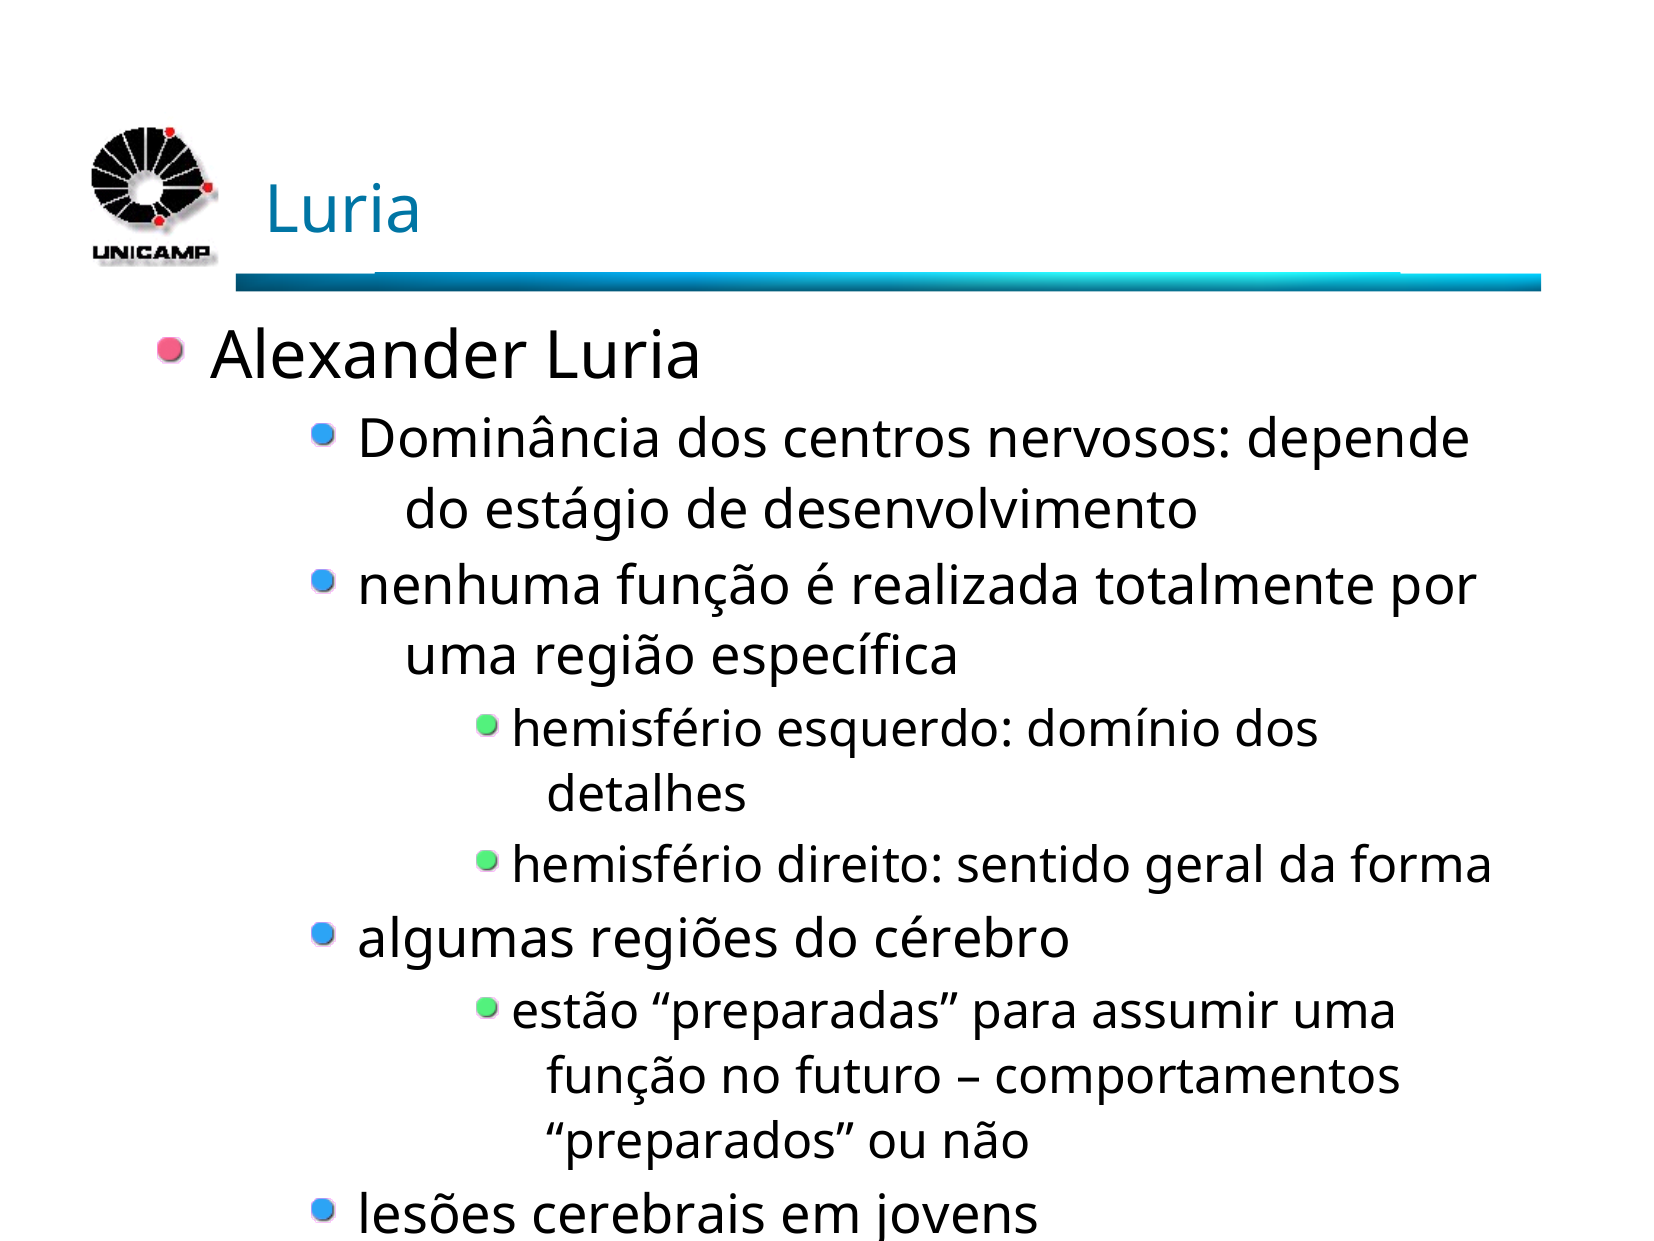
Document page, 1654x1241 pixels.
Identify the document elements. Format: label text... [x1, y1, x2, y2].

picture [310, 1197, 337, 1224]
list Alexander Luria Dominância dos centros nervosos: depende do estágio de desenvolvimento nenhuma função é realizada totalmente por uma região específica hemisfério esquerdo: domínio dos detalhes hemisfério direito: sentido geral da forma algumas regiões do cérebro estão “preparadas” para assumir uma função no futuro – comportamentos “preparados” ou não lesões cerebrais em jovens podem não ocasionar nenhum dano aparente imediato, mas um dano a longo prazo pode surgir [121, 309, 1534, 1182]
picture [125, 272, 1654, 295]
title Luria [264, 42, 1534, 250]
